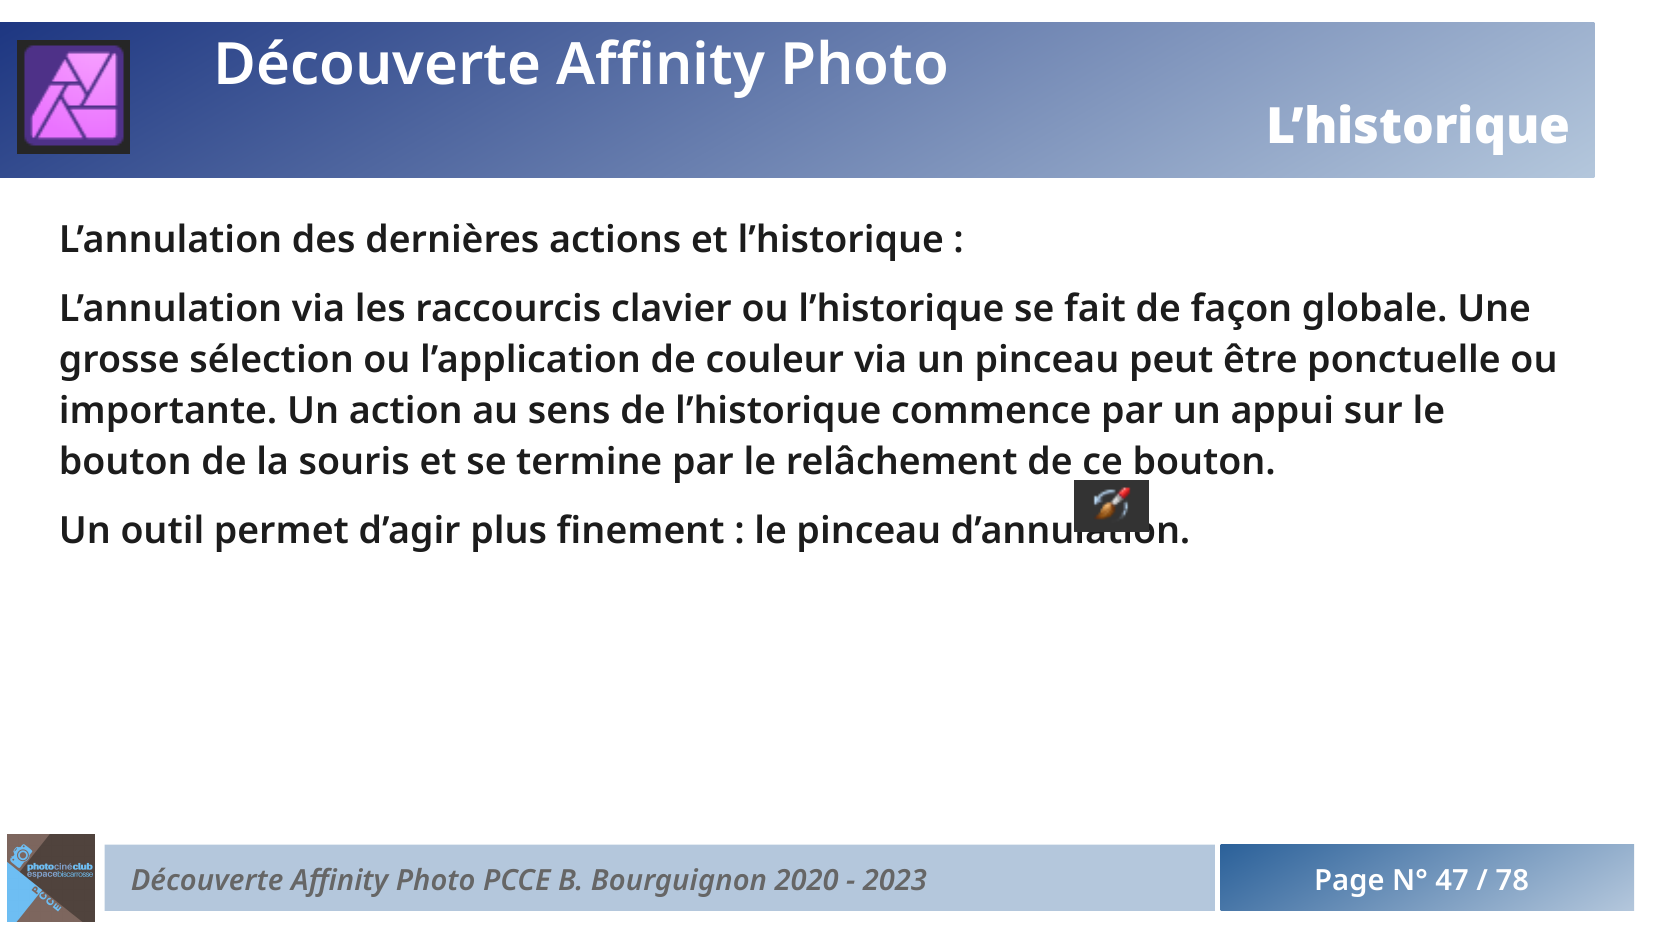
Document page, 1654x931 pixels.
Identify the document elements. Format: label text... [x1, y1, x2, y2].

picture [7, 834, 95, 922]
title L’historique [874, 47, 1571, 158]
picture [1074, 480, 1149, 532]
picture [17, 40, 130, 154]
list L’annulation des dernières actions et l’historique : L’annulation via les raccourcis clavier ou l’historique se fait de façon globale. Une grosse sélection ou l’application de couleur via un pinceau peut être ponctuelle ou importante. Un action au sens de l’historique commence par un appui sur le bouton de la souris et se termine par le relâchement de ce bouton. Un outil permet d’agir plus finement : le pinceau d’annulation. [59, 212, 1565, 820]
